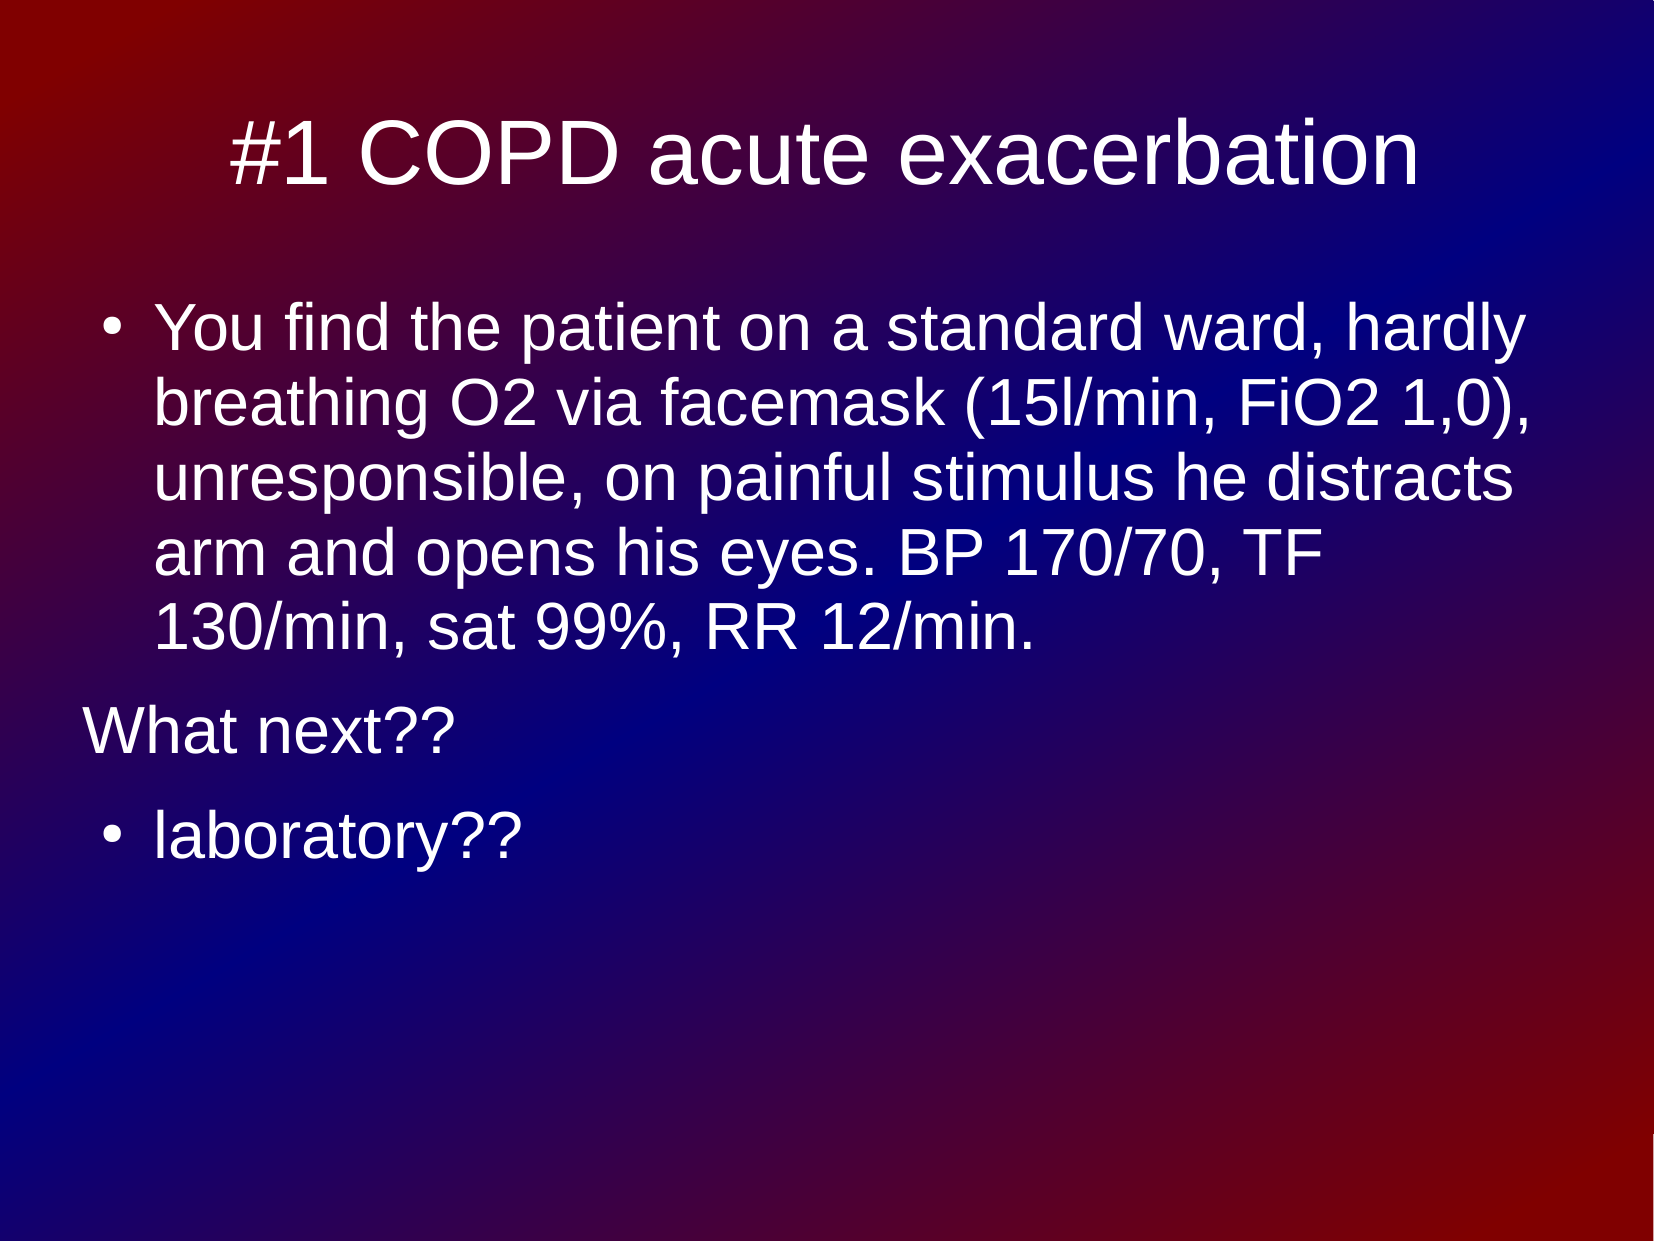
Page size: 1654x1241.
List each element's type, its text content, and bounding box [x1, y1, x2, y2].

list You find the patient on a standard ward, hardly breathing O2 via facemask (15l/min, FiO2 1,0), unresponsible, on painful stimulus he distracts arm and opens his eyes. BP 170/70, TF 130/min, sat 99%, RR 12/min. What next?? laboratory?? [82, 290, 1571, 1094]
title #1 COPD acute exacerbation [82, 56, 1571, 250]
